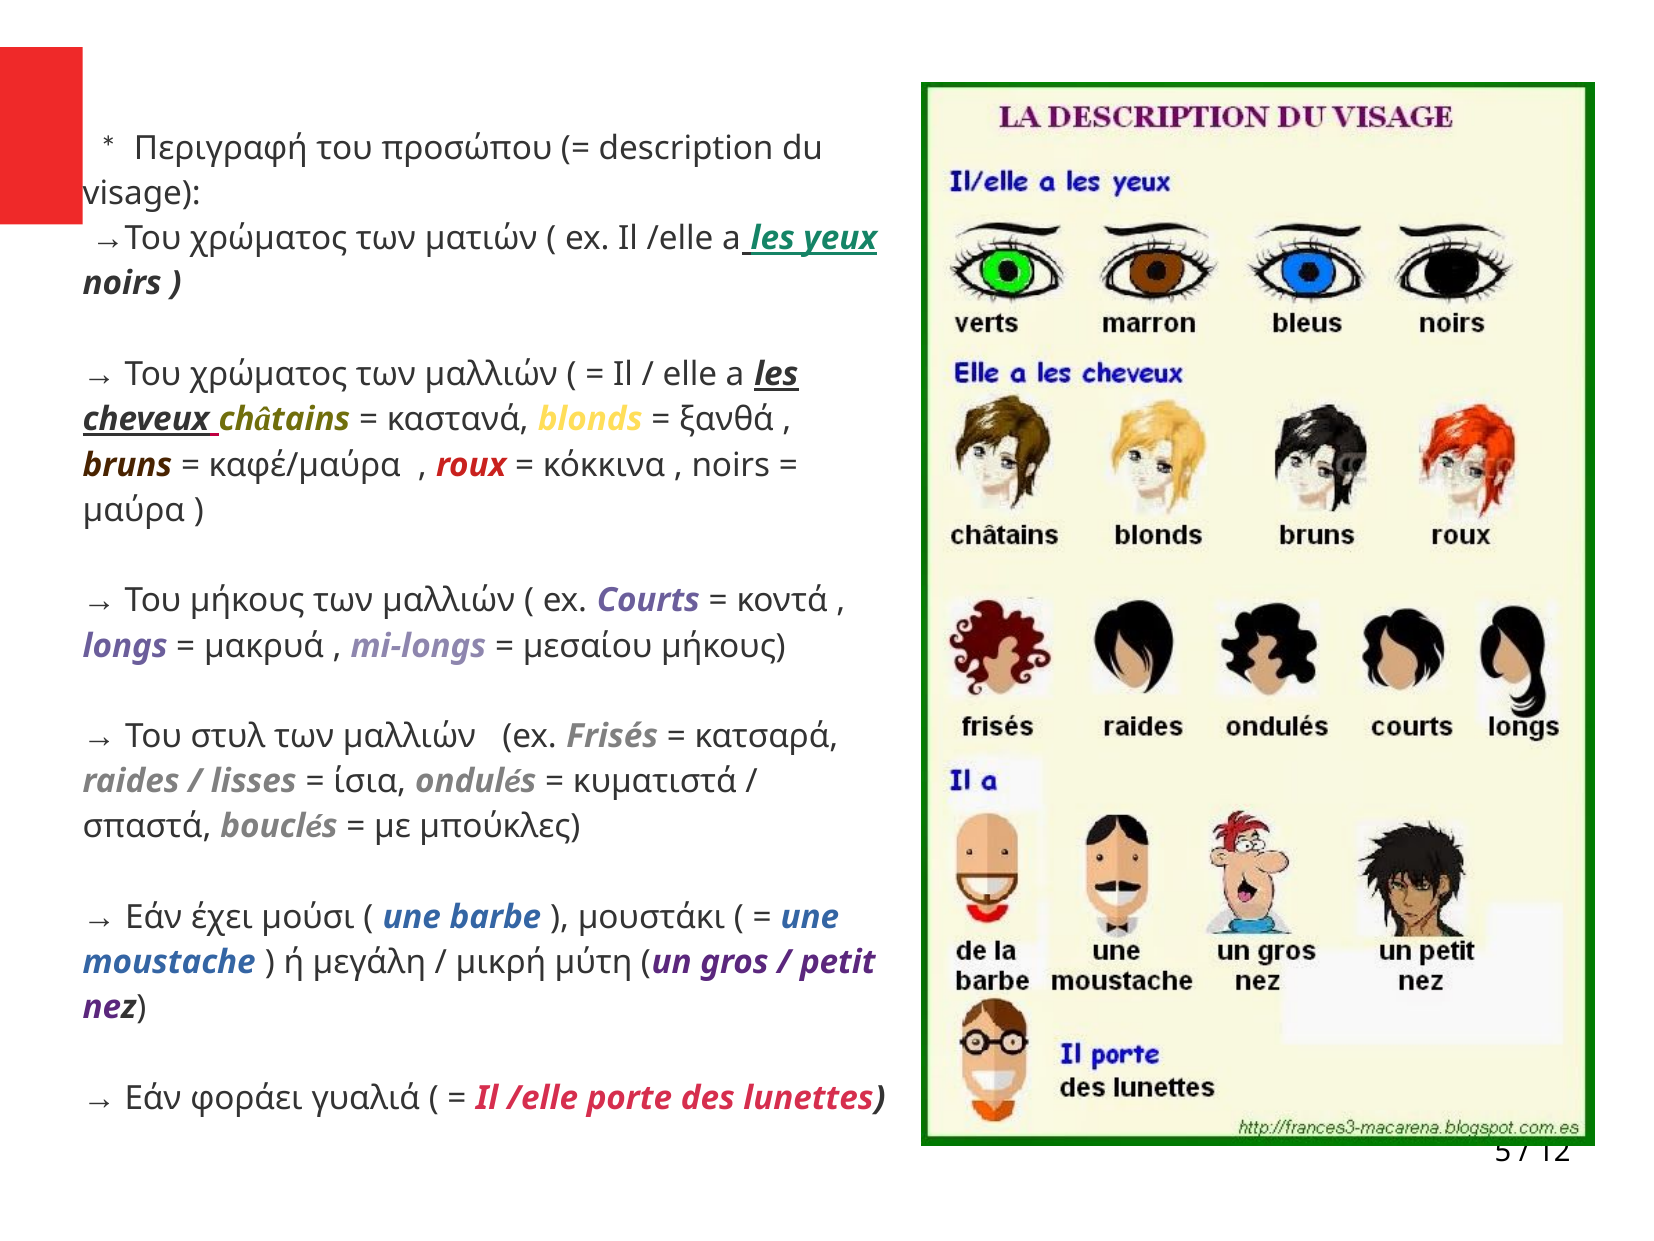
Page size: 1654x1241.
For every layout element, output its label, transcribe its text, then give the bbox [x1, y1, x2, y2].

title * Περιγραφή του προσώπου (= description du visage): →Του χρώματος των ματιών ( ex. Il /elle a les yeux noirs ) → Του χρώματος των μαλλιών ( = Il / elle a les cheveux châtains = καστανά, blonds = ξανθά , bruns = καφέ/μαύρα , roux = κόκκινα , noirs = μαύρα ) → Του μήκους των μαλλιών ( ex. Courts = κοντά , longs = μακρυά , mi-longs = μεσαίου μήκους) → Του στυλ των μαλλιών (ex. Frisés = κατσαρά, raides / lisses = ίσια, ondulés = κυματιστά / σπαστά, bouclés = με μπούκλες) → Εάν έχει μούσι ( une barbe ), μουστάκι ( = une moustache ) ή μεγάλη / μικρή μύτη (un gros / petit nez) → Εάν φοράει γυαλιά ( = Il /elle porte des lunettes) [82, 85, 886, 1158]
picture [921, 82, 1595, 1146]
